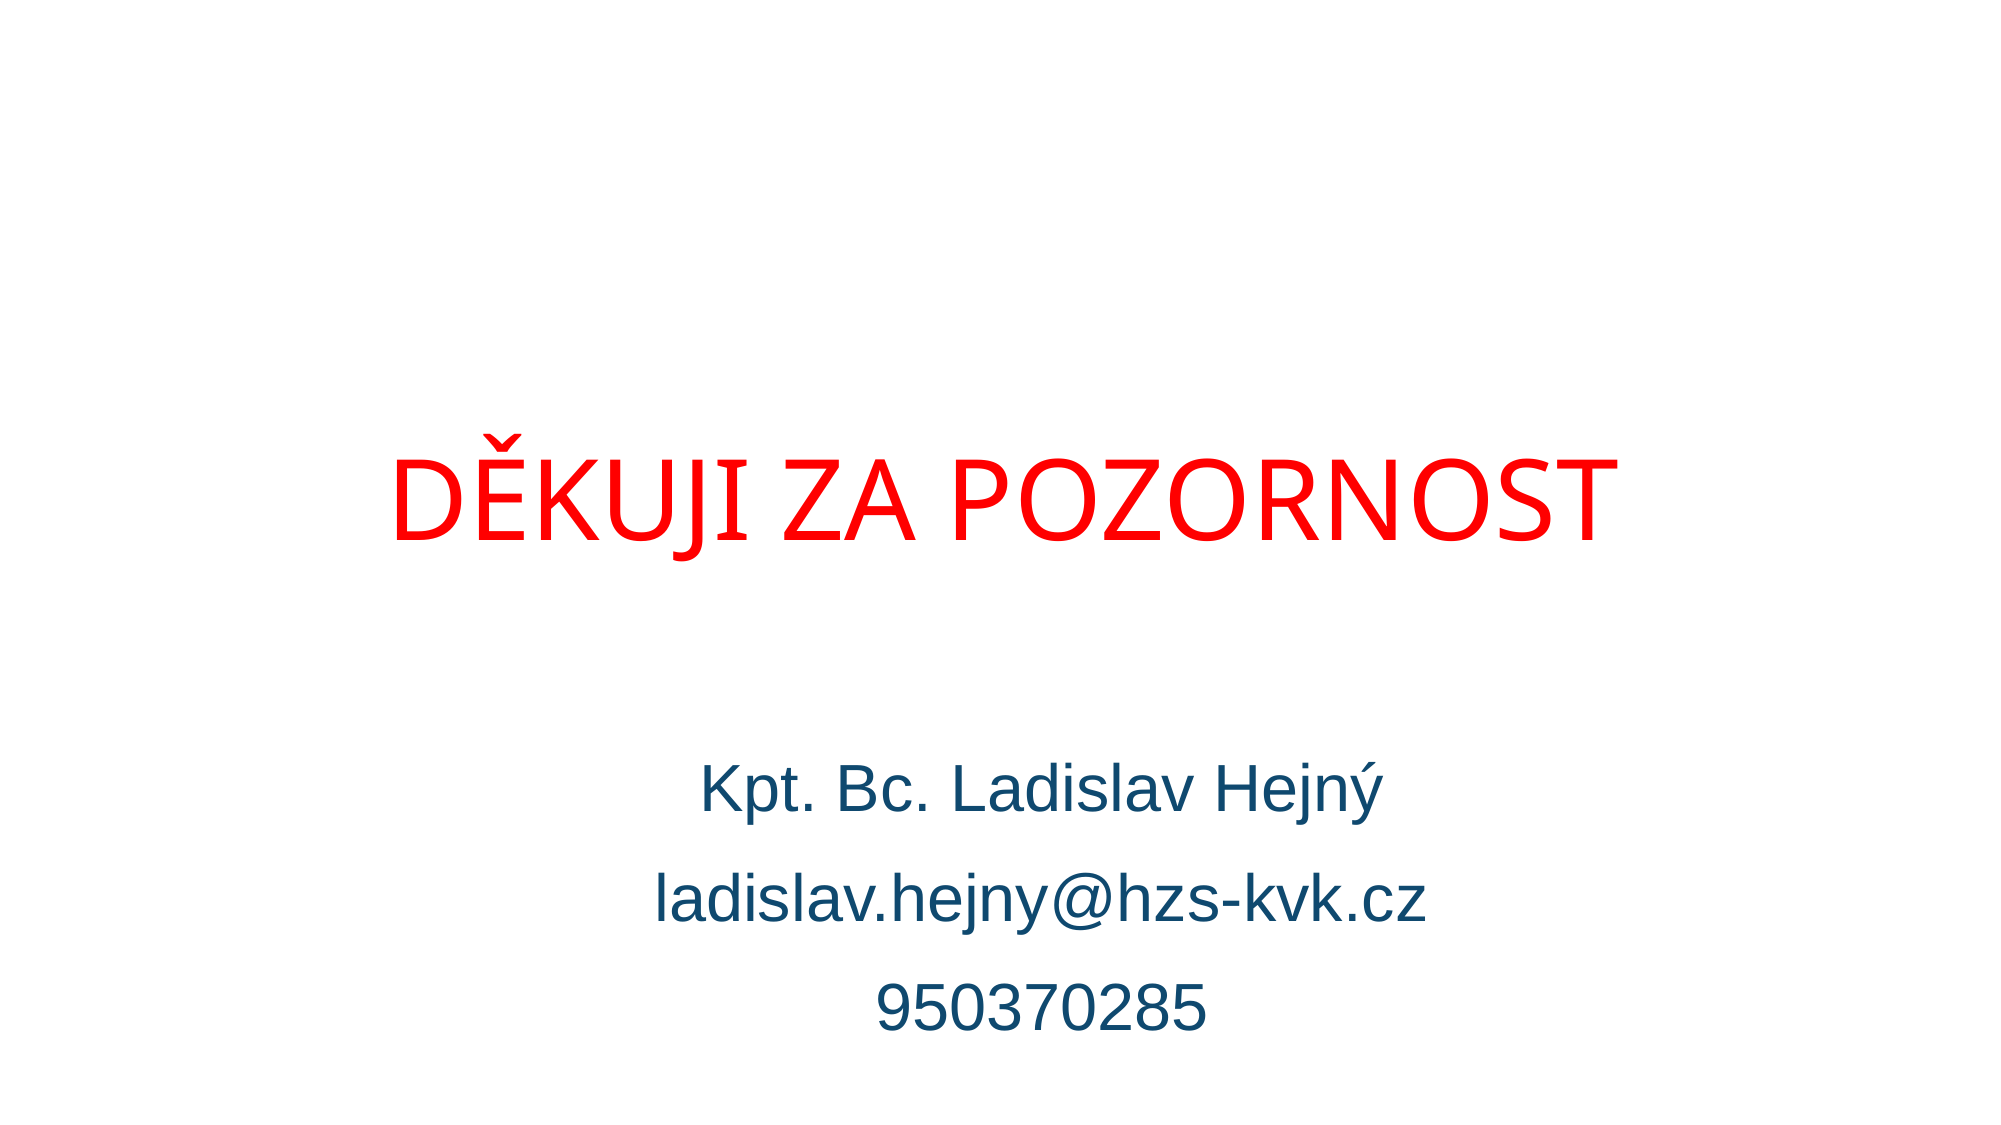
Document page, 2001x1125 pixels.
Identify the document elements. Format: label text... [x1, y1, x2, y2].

subtitle Kpt. Bc. Ladislav Hejný ladislav.hejny@hzs-kvk.cz 950370285 [112, 744, 1972, 976]
title DĚKUJI ZA POZORNOST [119, 315, 1887, 676]
